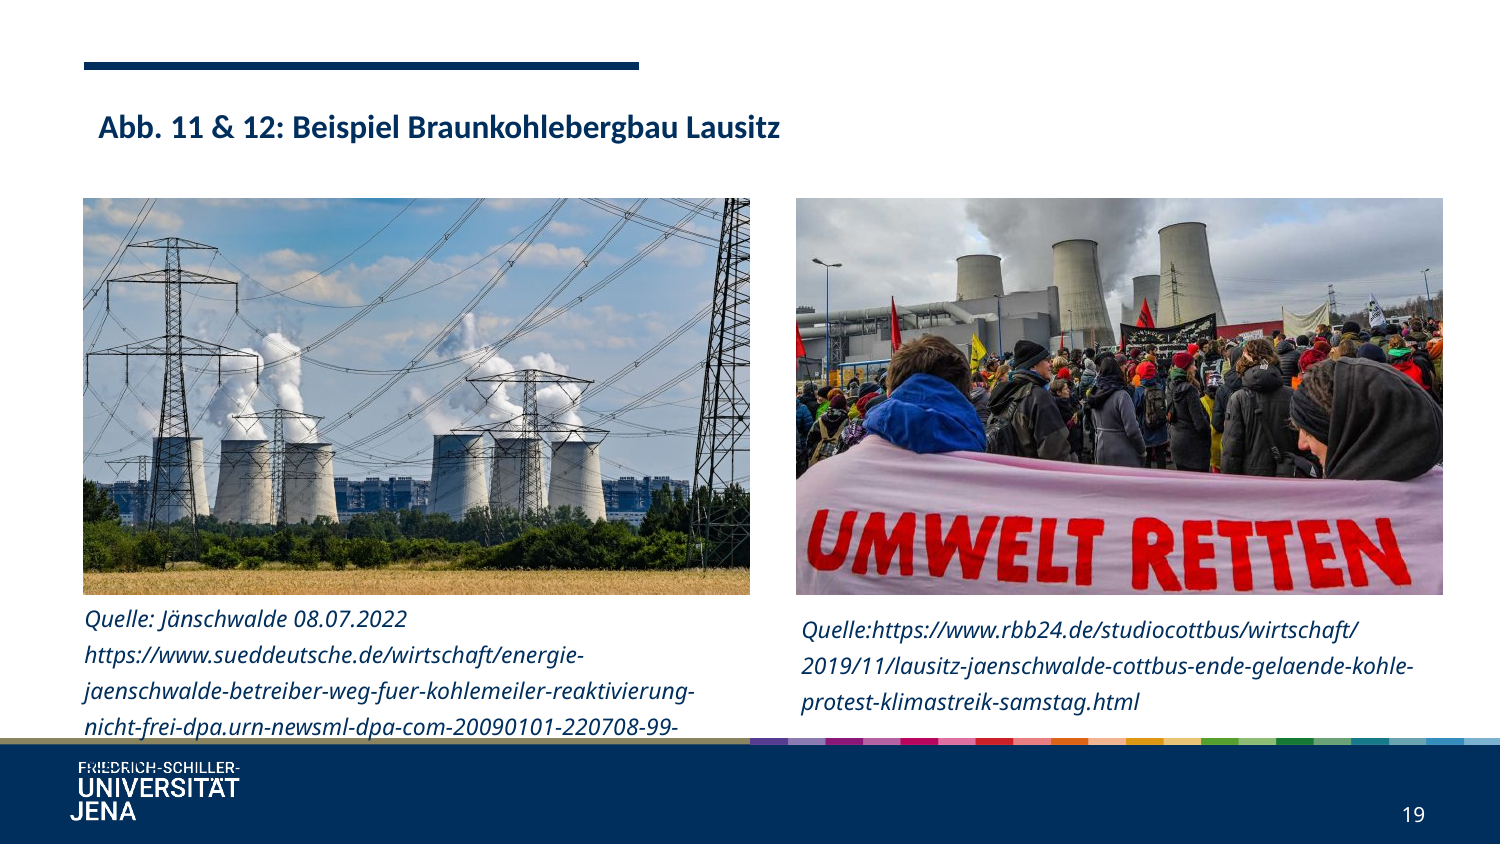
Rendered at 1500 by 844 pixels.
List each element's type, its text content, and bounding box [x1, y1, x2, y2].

picture [68, 755, 241, 827]
text_box Quelle: Jänschwalde 08.07.2022 https://www.sueddeutsche.de/wirtschaft/energie-jaenschwalde-betreiber-weg-fuer-kohlemeiler-reaktivierung-nicht-frei-dpa.urn-newsml-dpa-com-20090101-220708-99-955163 [59, 581, 726, 744]
picture [796, 198, 1443, 592]
text_box Quelle:https://www.rbb24.de/studiocottbus/wirtschaft/2019/11/lausitz-jaenschwalde-cottbus-ende-gelaende-kohle-protest-klimastreik-samstag.html [775, 592, 1443, 721]
picture [83, 198, 750, 595]
picture [88, 755, 94, 762]
picture [138, 761, 144, 768]
picture [750, 738, 1500, 745]
text_box Abb. 11 & 12: Beispiel Braunkohlebergbau Lausitz [83, 97, 931, 153]
